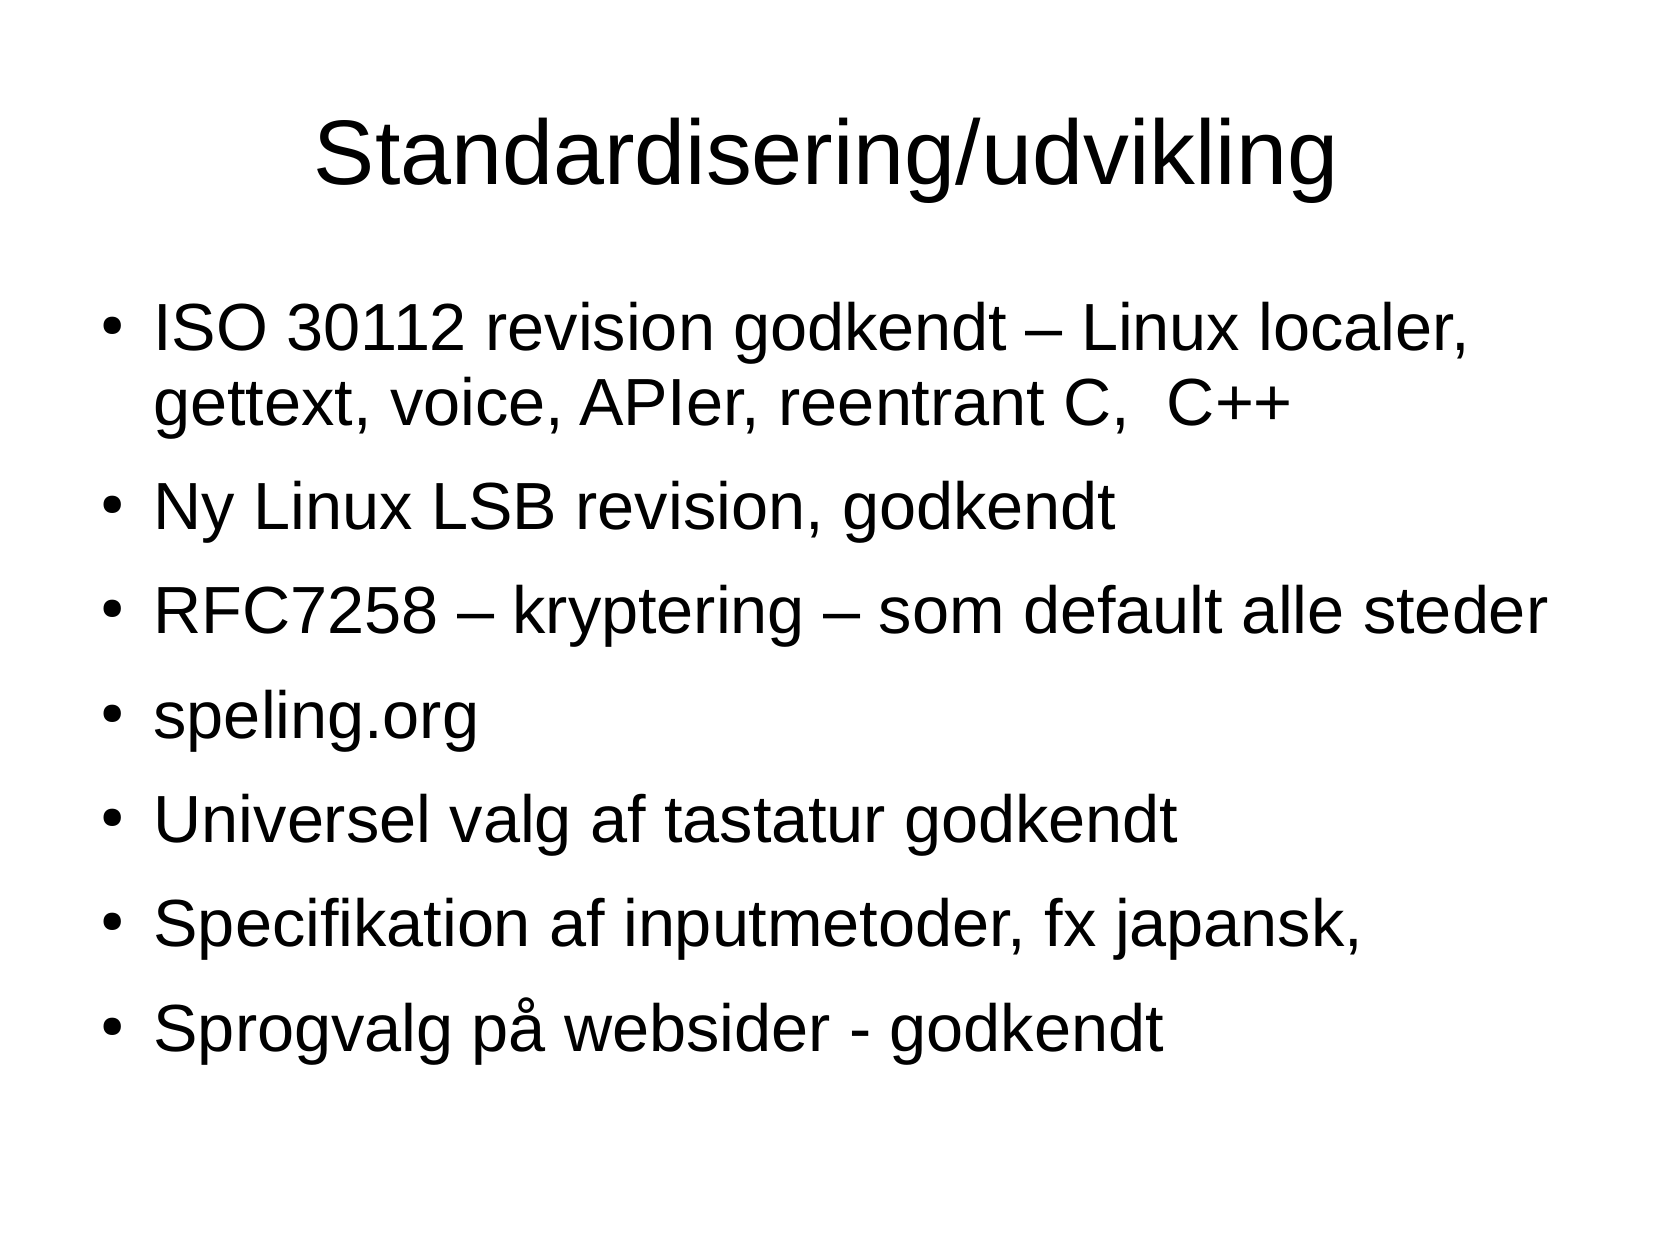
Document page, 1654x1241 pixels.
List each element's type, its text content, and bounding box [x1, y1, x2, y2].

list ISO 30112 revision godkendt – Linux localer, gettext, voice, APIer, reentrant C, C++ Ny Linux LSB revision, godkendt RFC7258 – kryptering – som default alle steder speling.org Universel valg af tastatur godkendt Specifikation af inputmetoder, fx japansk, Sprogvalg på websider - godkendt [82, 290, 1571, 1132]
title Standardisering/udvikling [82, 56, 1571, 250]
